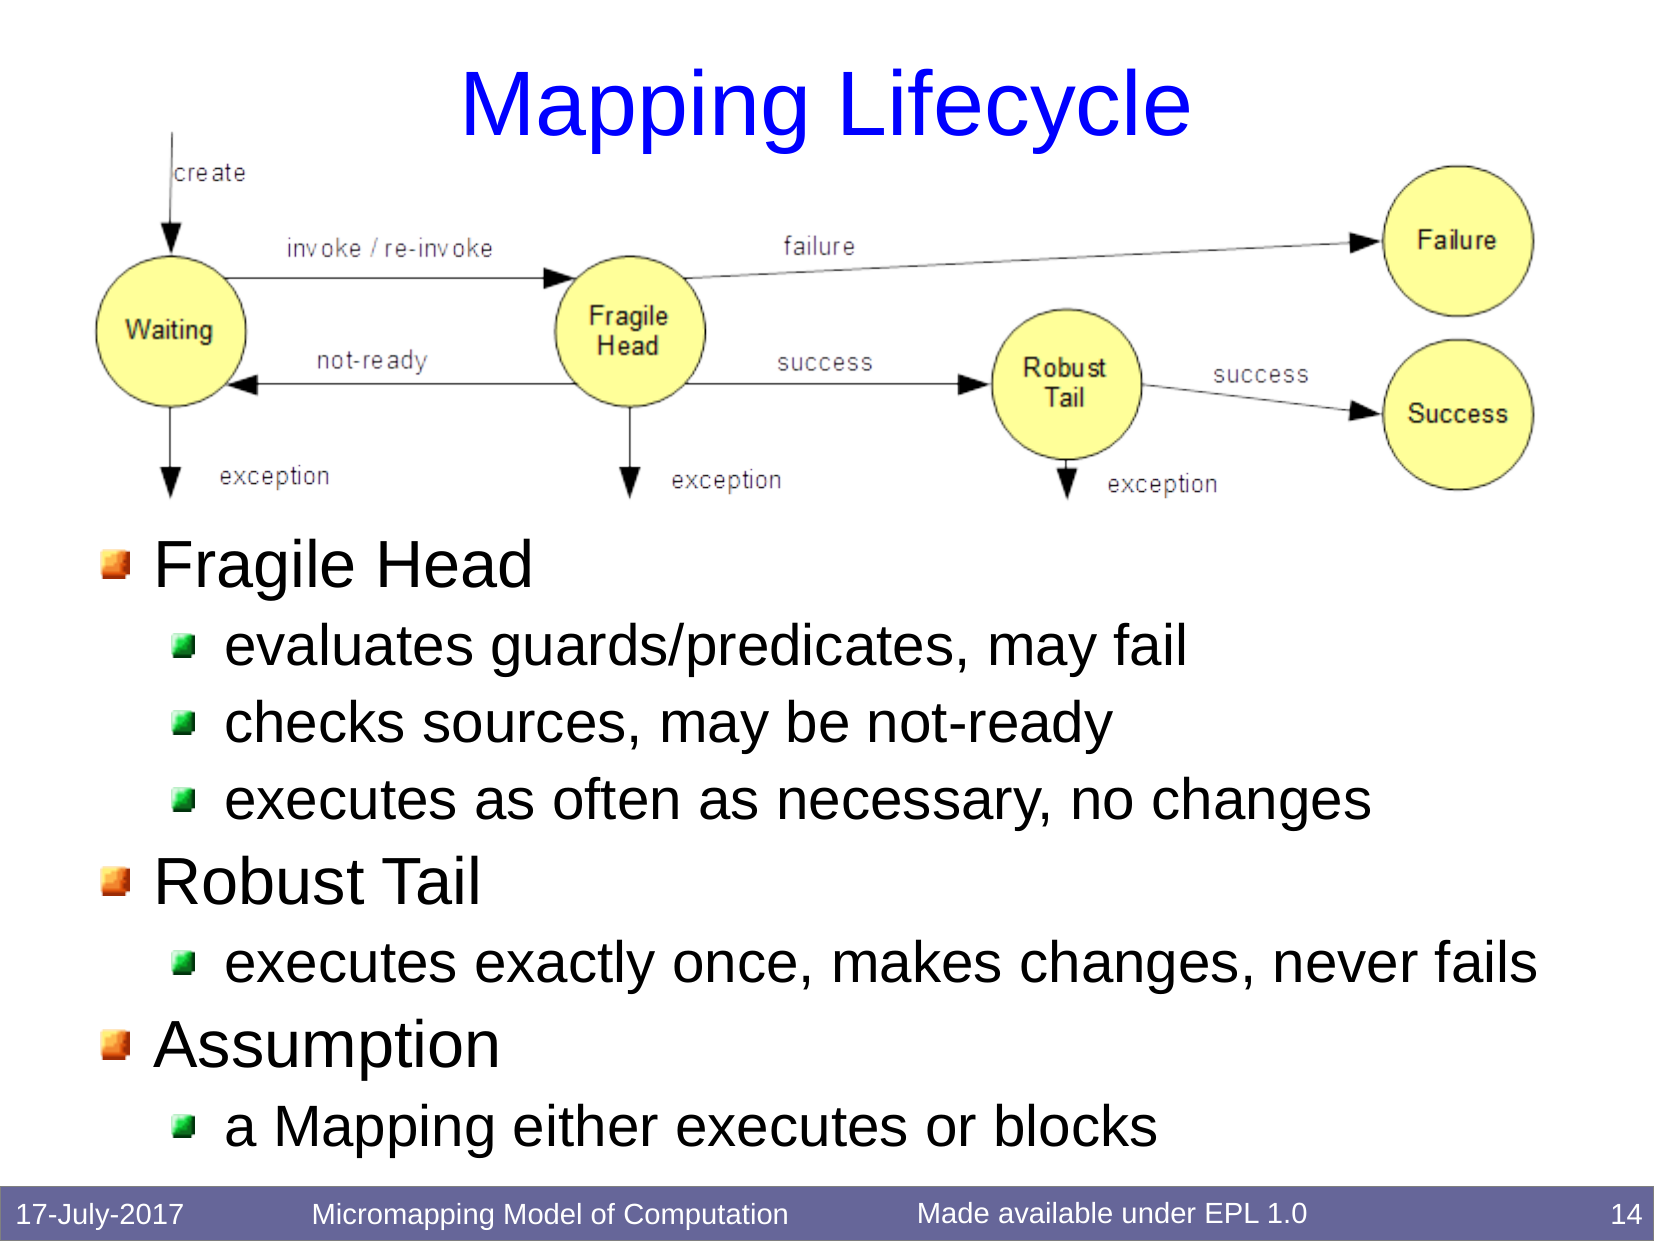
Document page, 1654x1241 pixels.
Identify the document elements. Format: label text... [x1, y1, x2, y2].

picture [50, 112, 1593, 527]
list Fragile Head evaluates guards/predicates, may fail checks sources, may be not-ready executes as often as necessary, no changes Robust Tail executes exactly once, makes changes, never fails Assumption a Mapping either executes or blocks [82, 527, 1571, 1241]
title Mapping Lifecycle [82, 0, 1571, 112]
